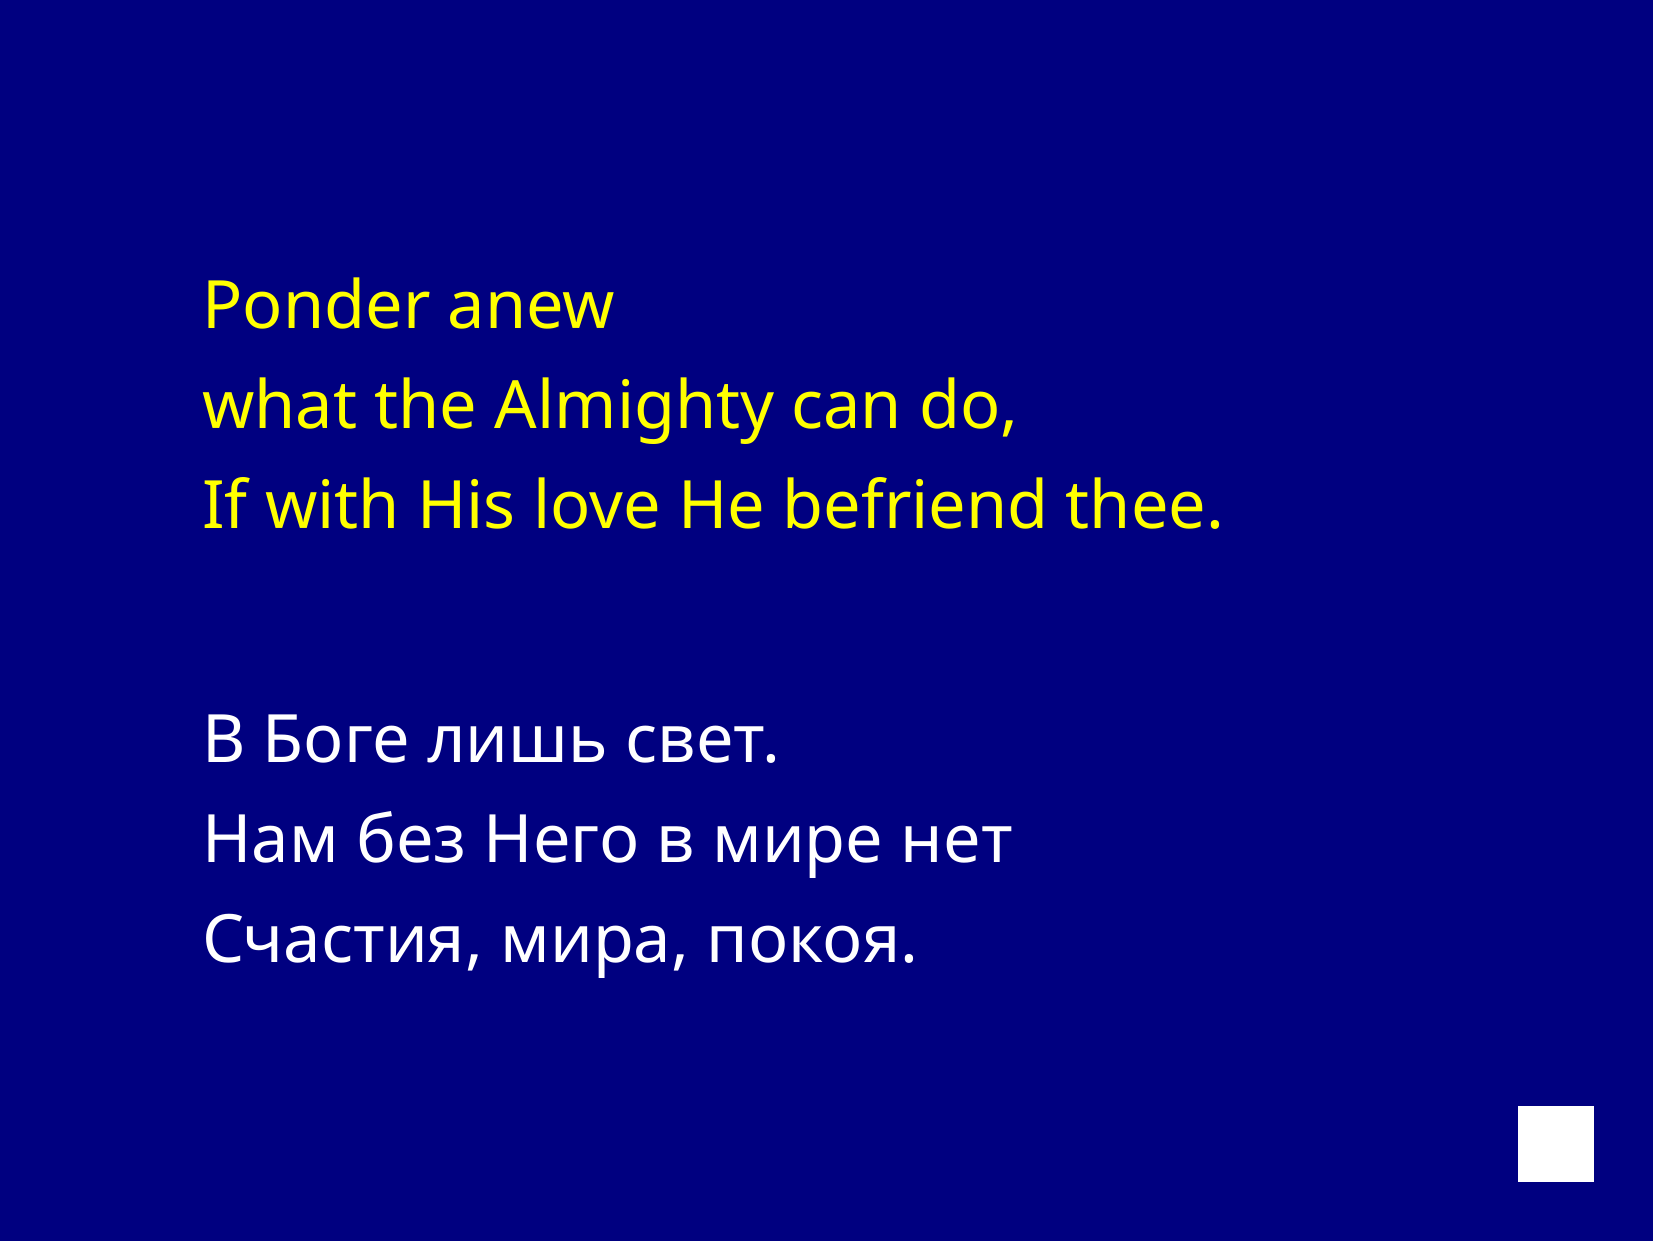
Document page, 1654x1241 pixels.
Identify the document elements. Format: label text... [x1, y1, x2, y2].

text_box [1518, 1106, 1594, 1182]
text_box Ponder anew what the Almighty can do, If with His love He befriend thee. [75, 150, 1576, 638]
text_box В Боге лишь свет. Нам без Него в мире нет Счастия, мира, покоя. [75, 675, 1576, 1163]
